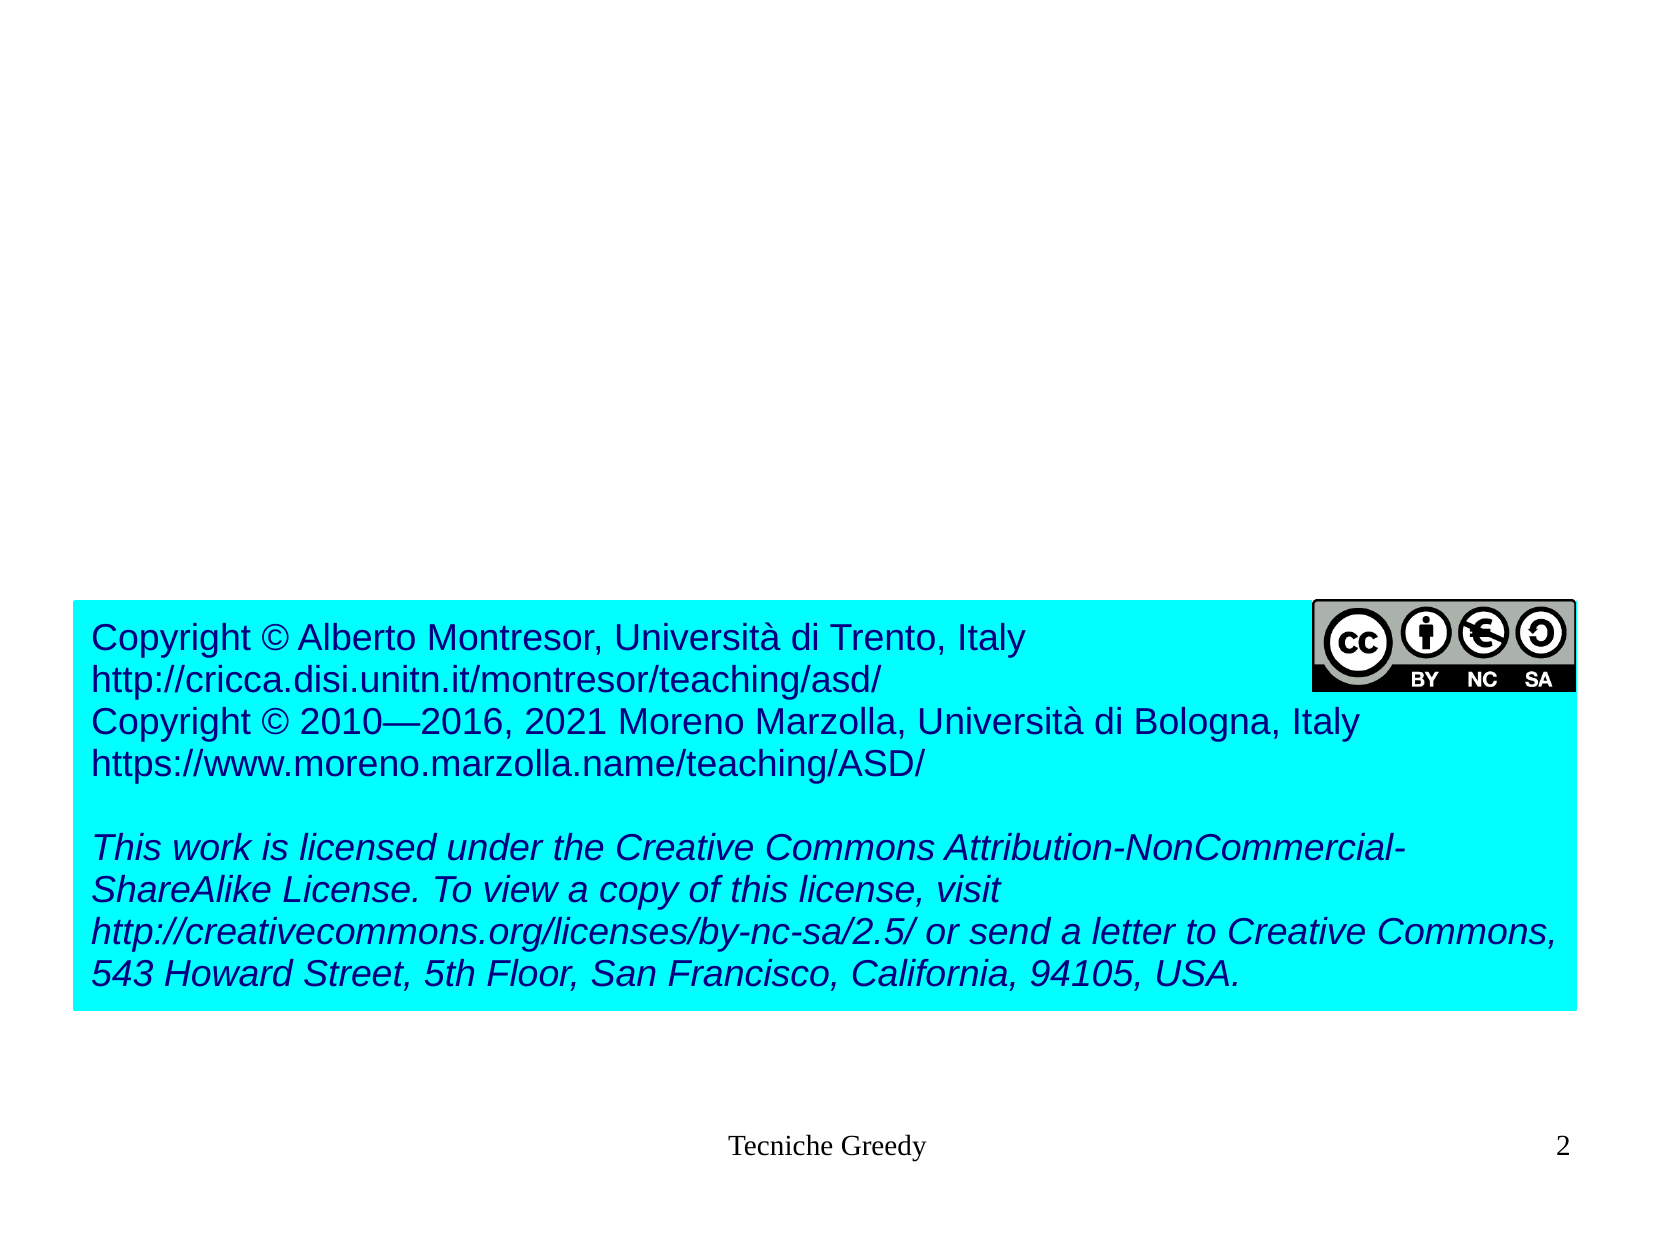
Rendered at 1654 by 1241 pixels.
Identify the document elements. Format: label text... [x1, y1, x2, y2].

picture [1312, 599, 1576, 692]
text_box Copyright © Alberto Montresor, Università di Trento, Italy http://cricca.disi.unitn.it/montresor/teaching/asd/ Copyright © 2010—2016, 2021 Moreno Marzolla, Università di Bologna, Italy https://www.moreno.marzolla.name/teaching/ASD/ This work is licensed under the Creative Commons Attribution-NonCommercial-ShareAlike License. To view a copy of this license, visit http://creativecommons.org/licenses/by-nc-sa/2.5/ or send a letter to Creative Commons, 543 Howard Street, 5th Floor, San Francisco, California, 94105, USA. [75, 601, 1576, 1010]
